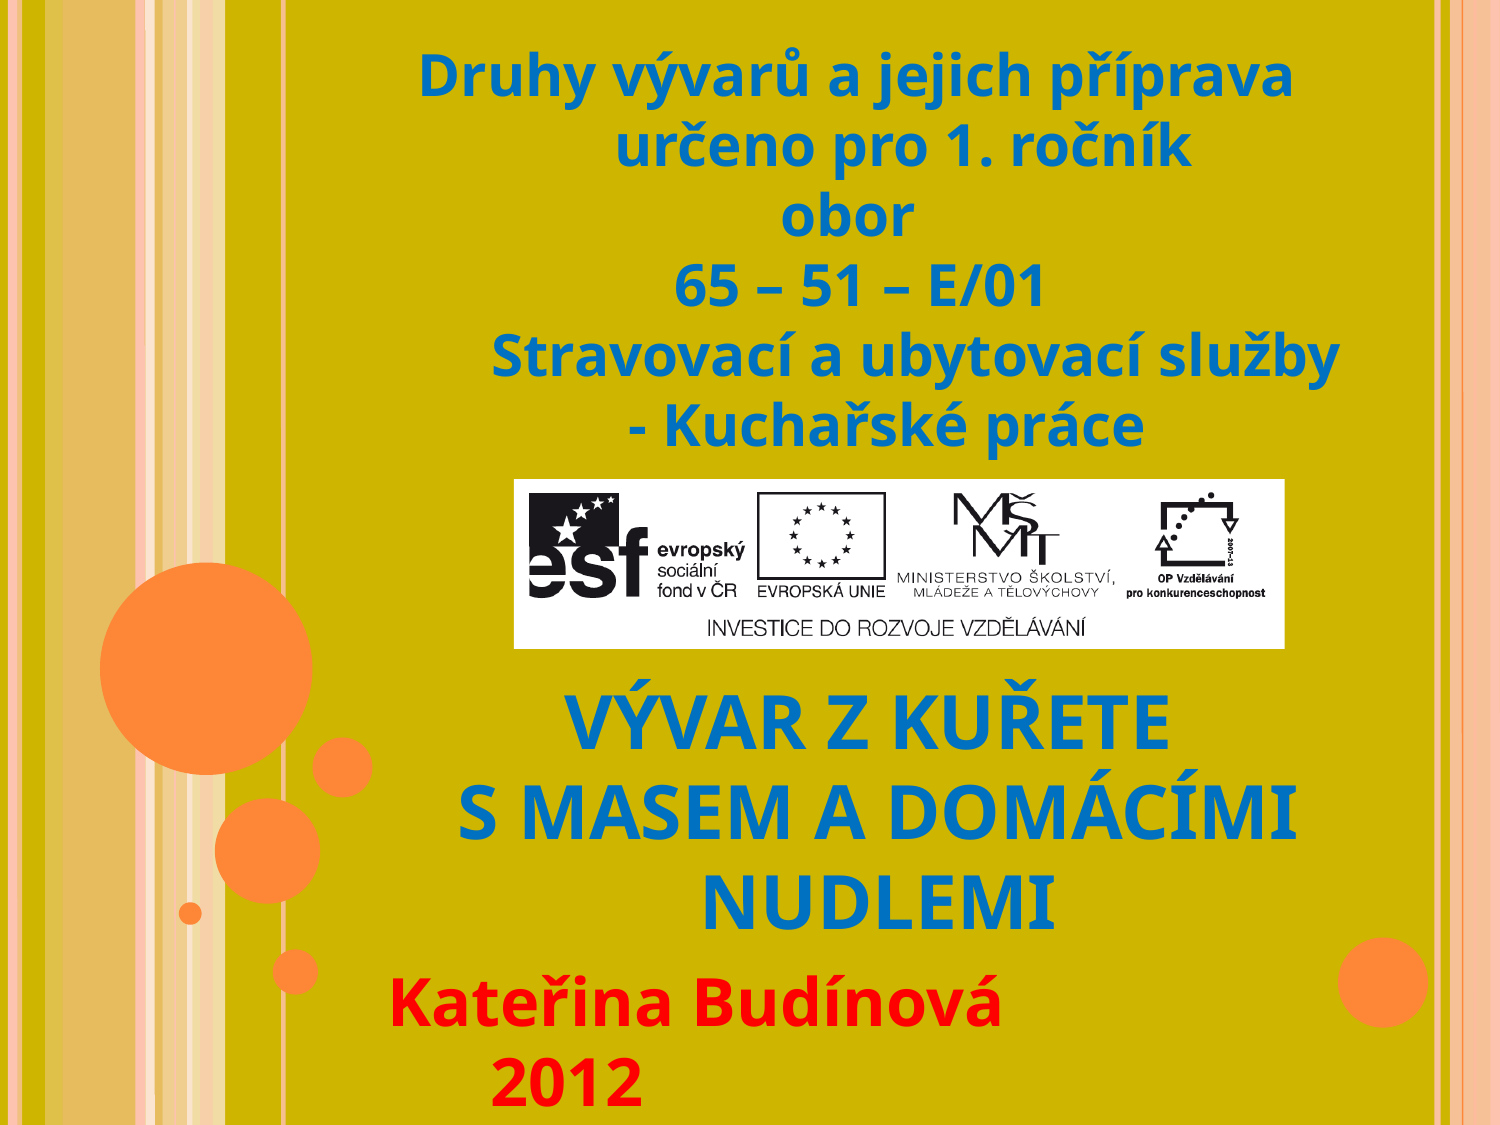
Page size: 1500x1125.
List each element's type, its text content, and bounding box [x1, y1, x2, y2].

subtitle Kateřina Budínová 2012 [372, 952, 1441, 1055]
picture [513, 479, 1285, 649]
text_box Druhy vývarů a jejich příprava určeno pro 1. ročník obor 65 – 51 – E/01 Stravovací a ubytovací služby - Kuchařské práce [325, 31, 1387, 536]
title VÝVAR Z KUŘETE S MASEM A DOMÁCÍMI NUDLEMI [372, 641, 1385, 952]
